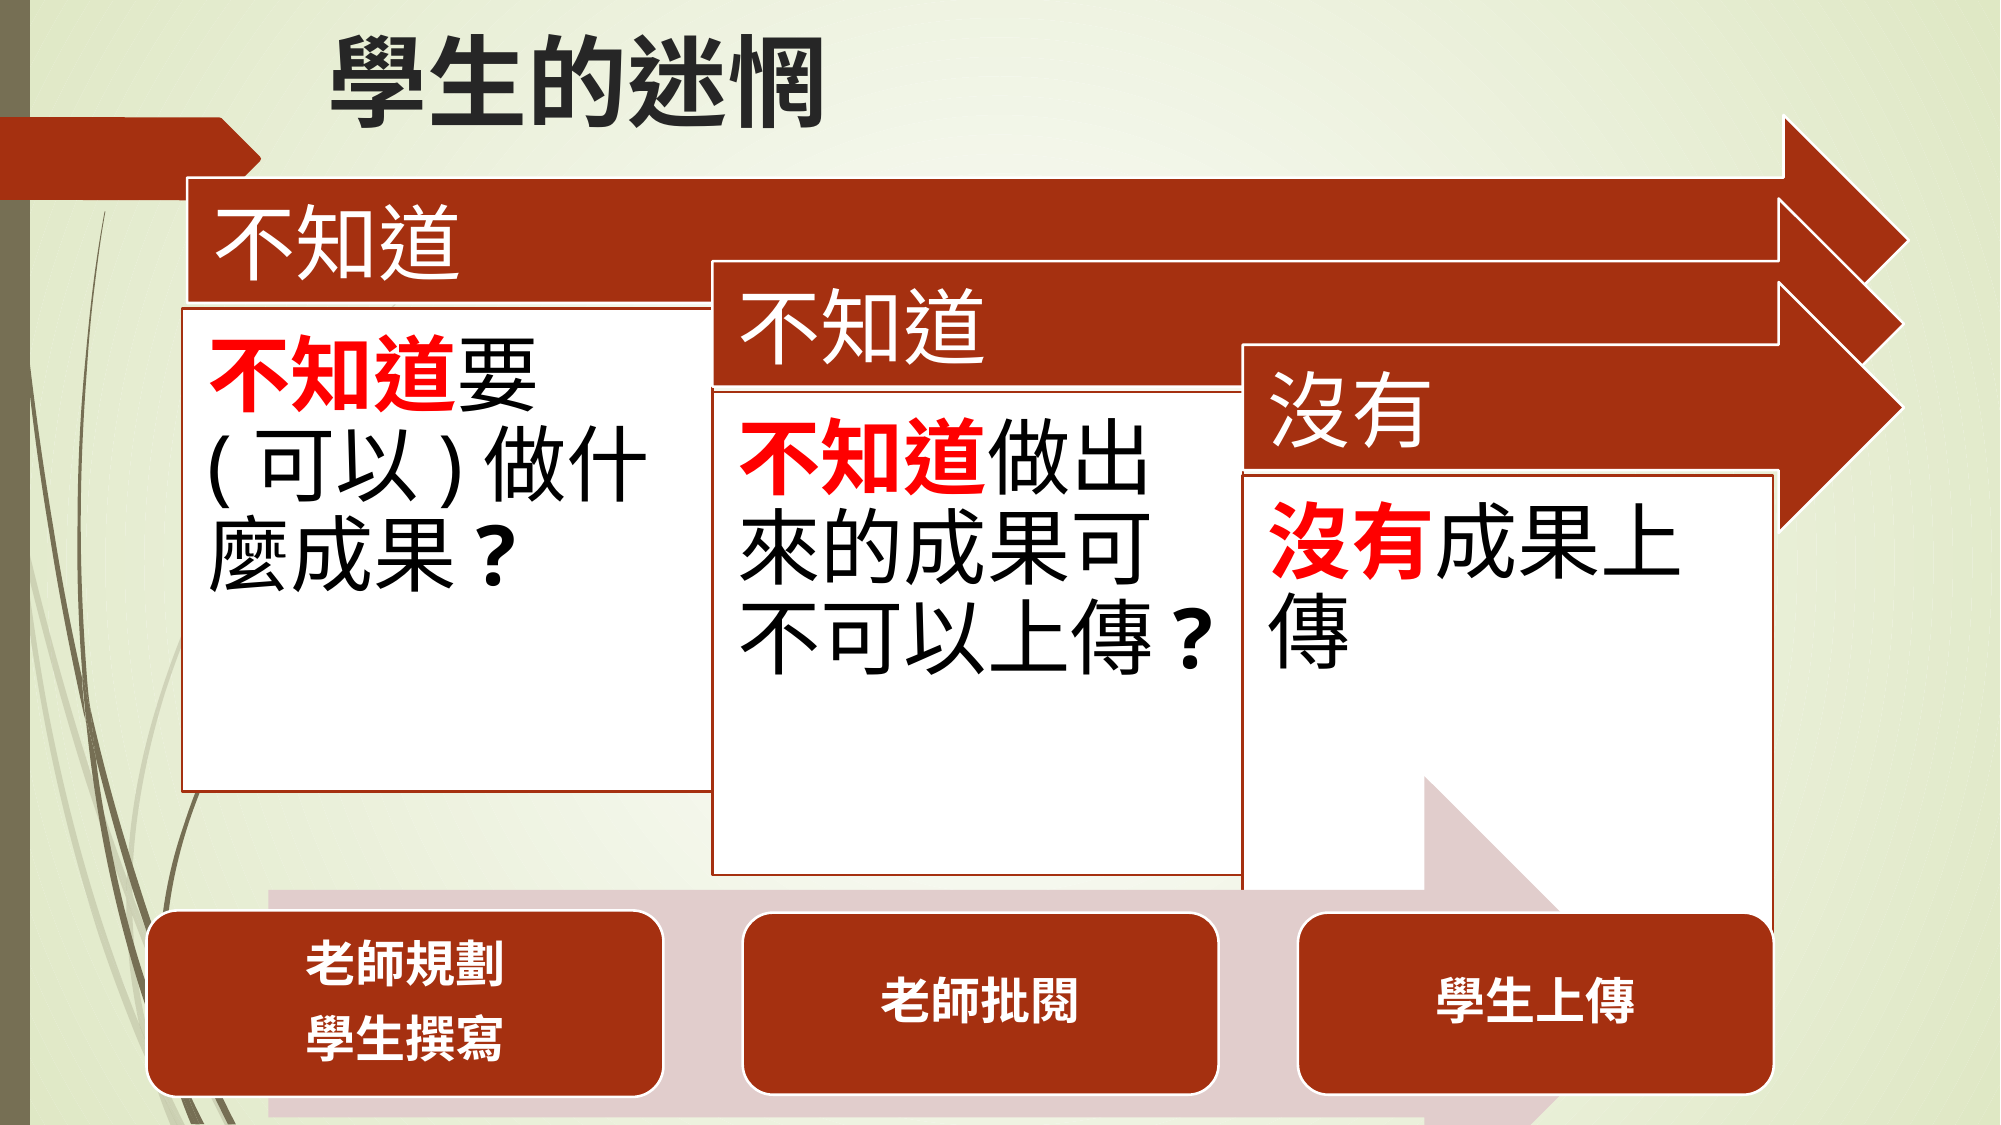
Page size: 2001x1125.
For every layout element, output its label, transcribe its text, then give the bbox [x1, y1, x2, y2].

text_box [268, 776, 1561, 1125]
text_box 沒有 [1242, 282, 1904, 533]
text_box 不知道做出來的成果可不可以上傳? [712, 391, 1243, 876]
text_box 不知道要(可以)做什麼成果? [182, 308, 713, 792]
title 學生的迷惘 [312, 11, 1775, 177]
text_box 學生上傳 [1297, 912, 1774, 1095]
text_box 沒有成果上傳 [1242, 475, 1774, 935]
text_box 不知道 [187, 114, 1909, 304]
text_box 老師批閱 [742, 912, 1219, 1095]
text_box 不知道 [712, 198, 1904, 387]
text_box 老師規劃 學生撰寫 [146, 910, 664, 1097]
